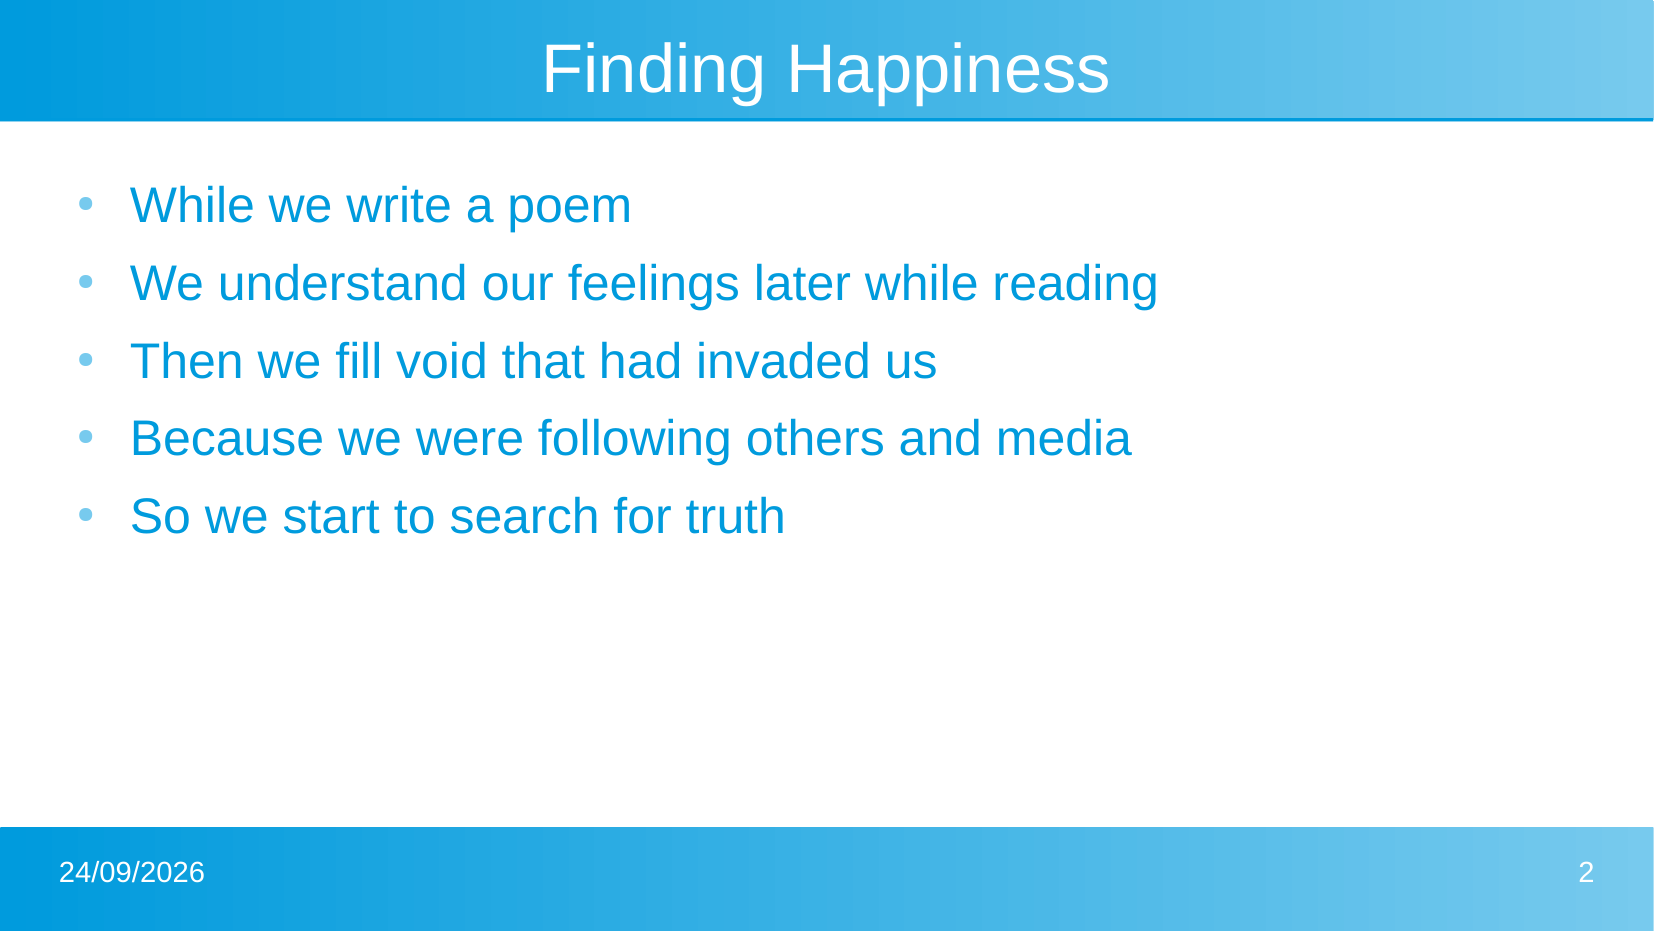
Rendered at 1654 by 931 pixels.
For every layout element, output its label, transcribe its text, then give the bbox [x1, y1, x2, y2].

title Finding Happiness [59, 29, 1595, 108]
list While we write a poem We understand our feelings later while reading Then we fill void that had invaded us Because we were following others and media So we start to search for truth [59, 177, 1595, 768]
